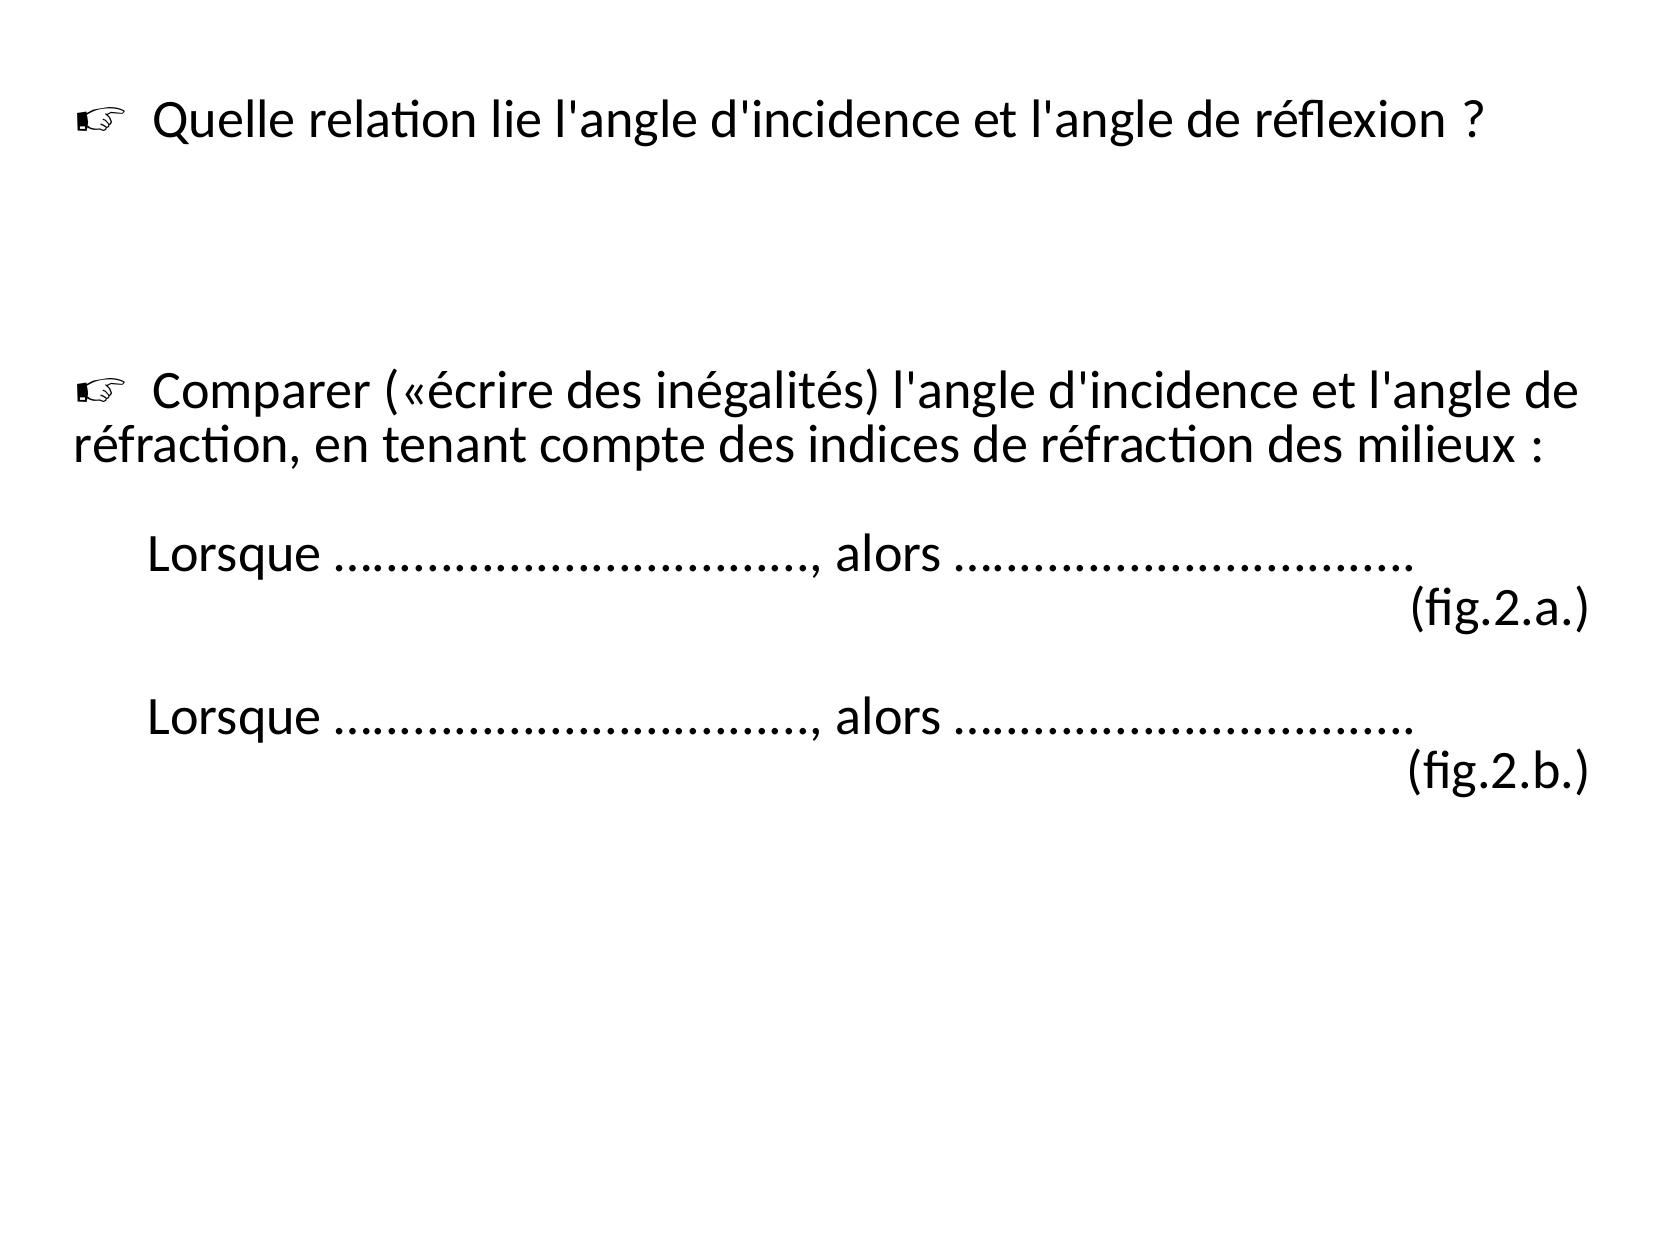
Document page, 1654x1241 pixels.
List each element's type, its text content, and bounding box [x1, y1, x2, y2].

text_box  Quelle relation lie l'angle d'incidence et l'angle de réflexion ?  Comparer («écrire des inégalités) l'angle d'incidence et l'angle de réfraction, en tenant compte des indices de réfraction des milieux : Lorsque …................................, alors …............................... (fig.2.a.) Lorsque …................................, alors …............................... (fig.2.b.) [59, 89, 1606, 966]
